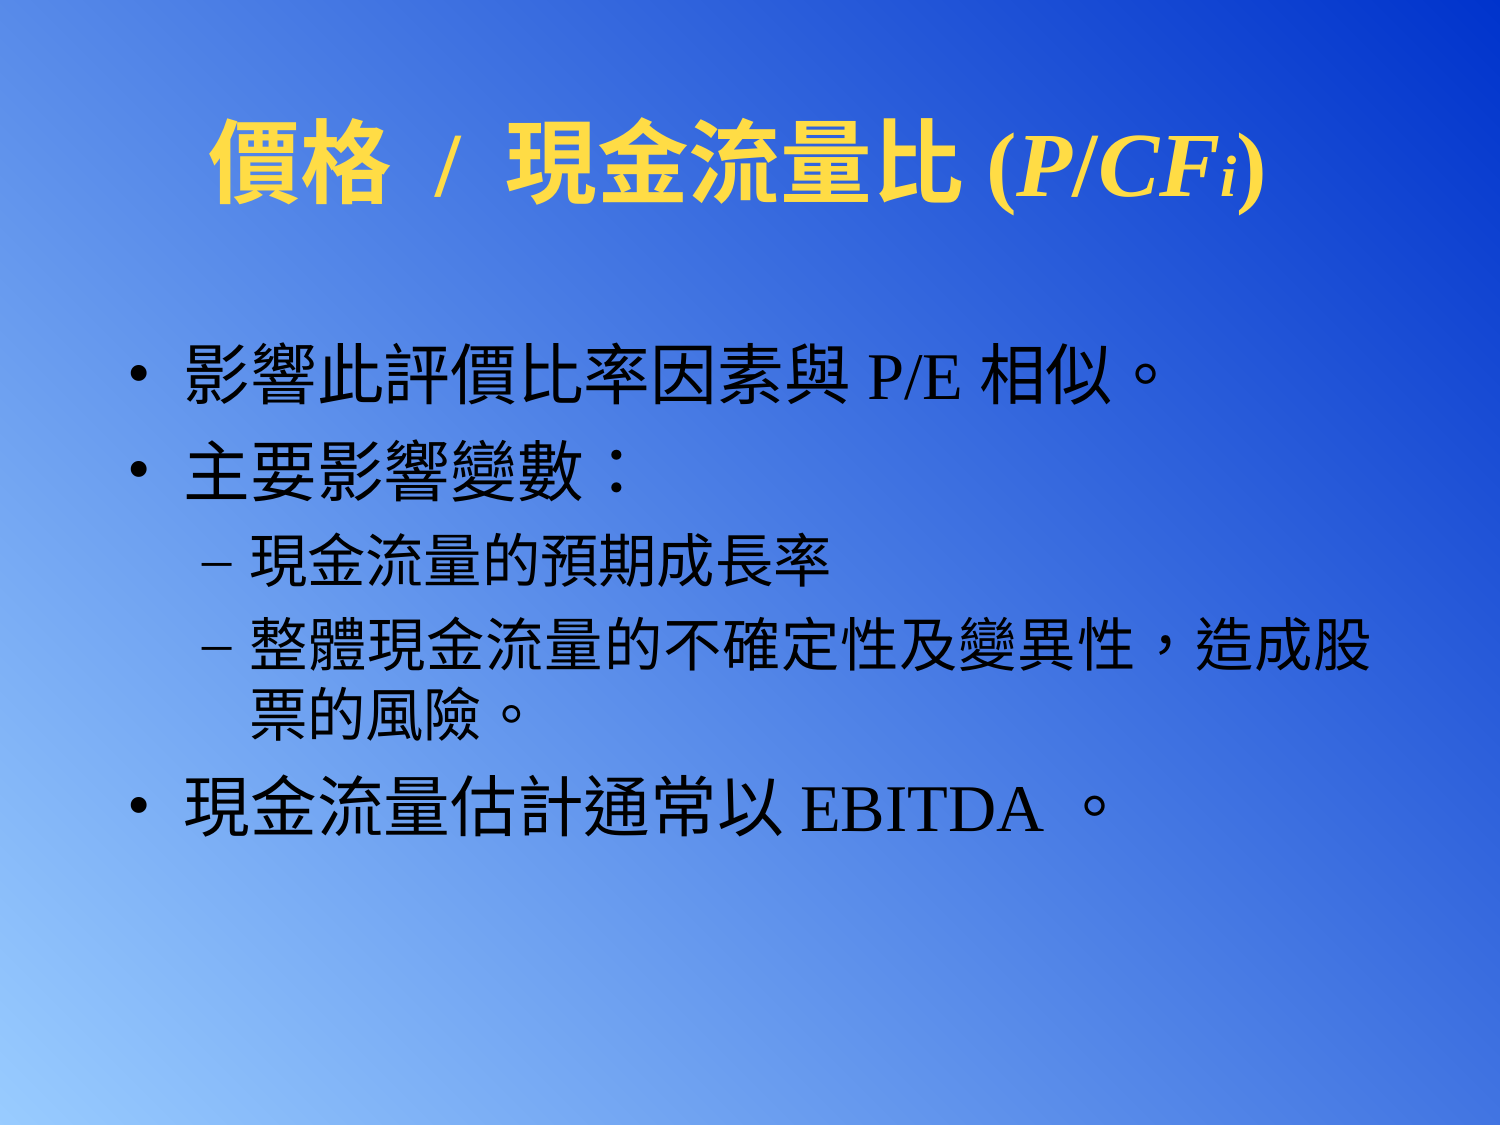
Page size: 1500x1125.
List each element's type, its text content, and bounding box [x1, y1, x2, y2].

title 價格 / 現金流量比(P/CFi) [41, 66, 1436, 254]
list 影響此評價比率因素與P/E相似。 主要影響變數： 現金流量的預期成長率 整體現金流量的不確定性及變異性，造成股票的風險。 現金流量估計通常以EBITDA。 [112, 324, 1388, 977]
